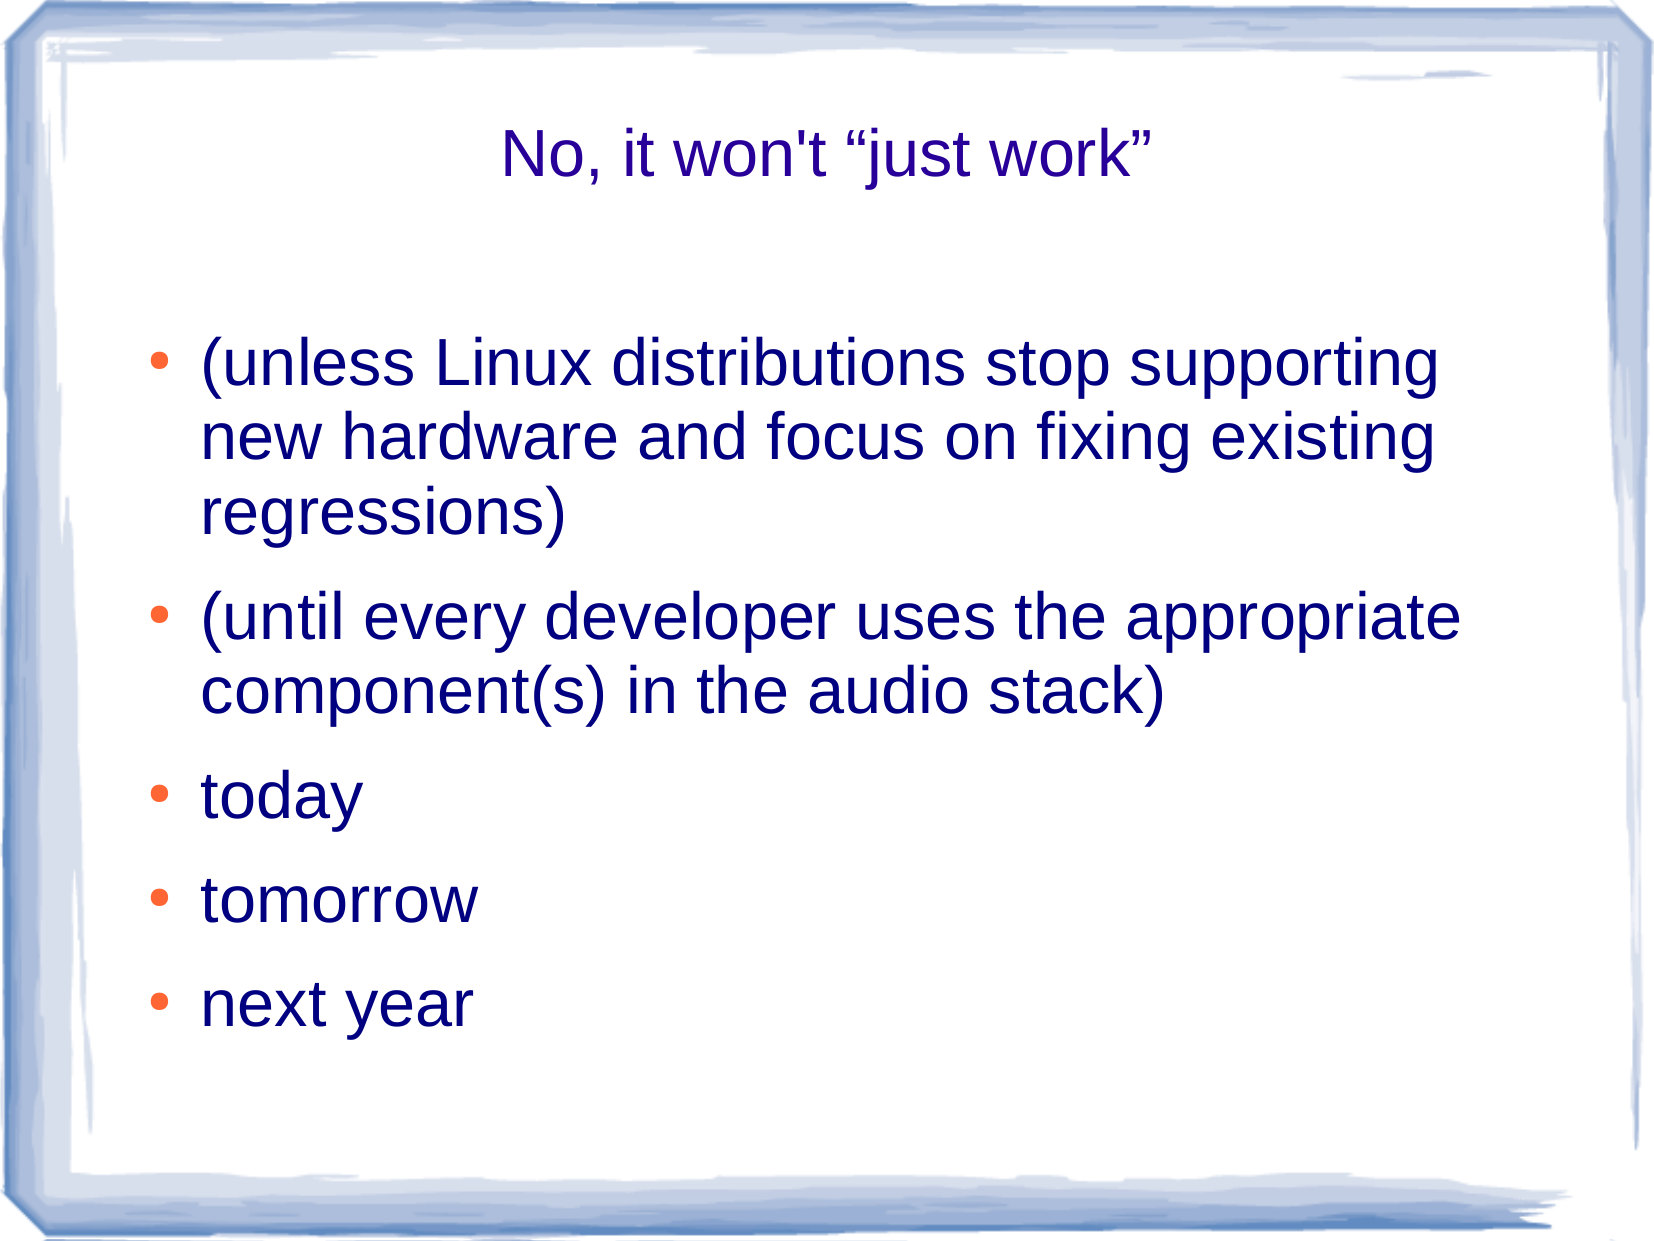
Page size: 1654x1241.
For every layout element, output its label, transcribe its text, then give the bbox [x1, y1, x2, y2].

title No, it won't “just work” [82, 49, 1571, 257]
list (unless Linux distributions stop supporting new hardware and focus on fixing existing regressions) (until every developer uses the appropriate component(s) in the audio stack) today tomorrow next year [129, 324, 1489, 1129]
picture [0, 0, 1654, 1241]
